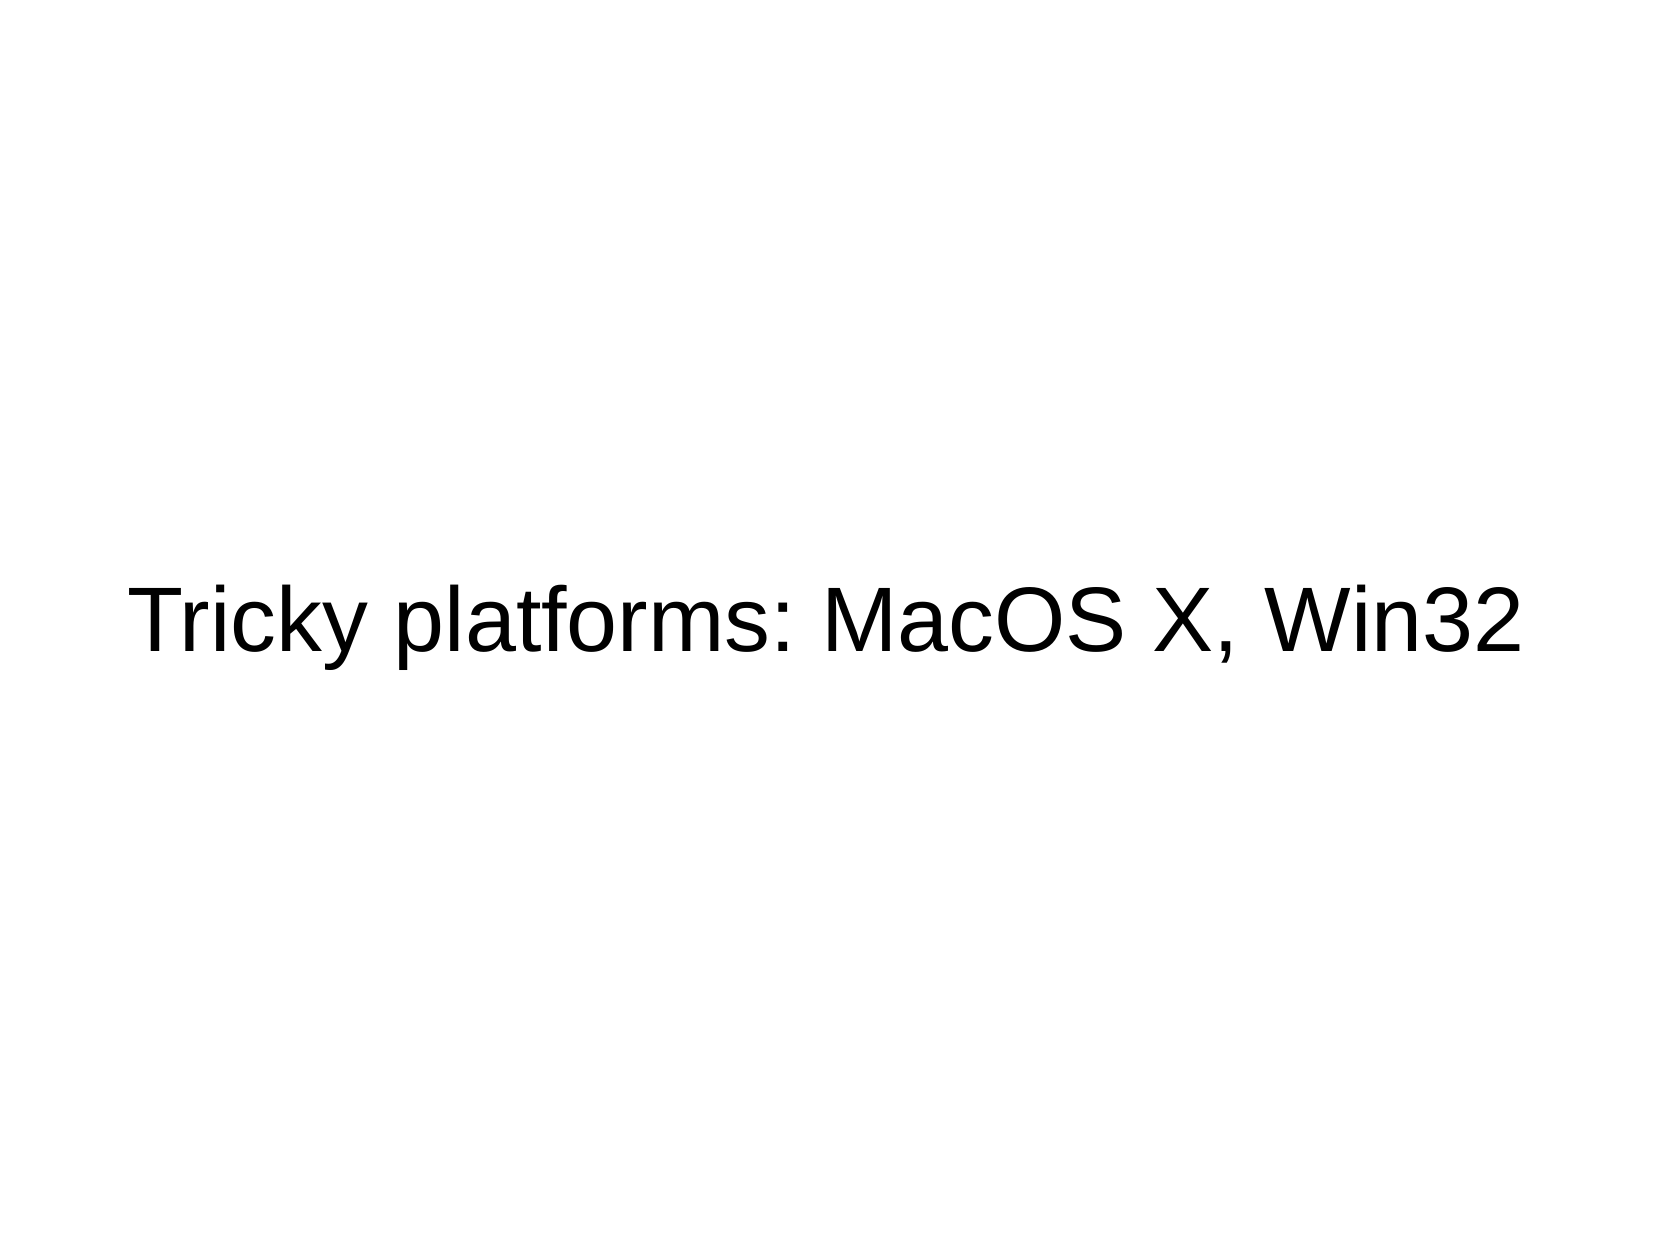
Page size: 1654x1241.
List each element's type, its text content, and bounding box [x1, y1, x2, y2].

title Tricky platforms: MacOS X, Win32 [82, 523, 1571, 717]
